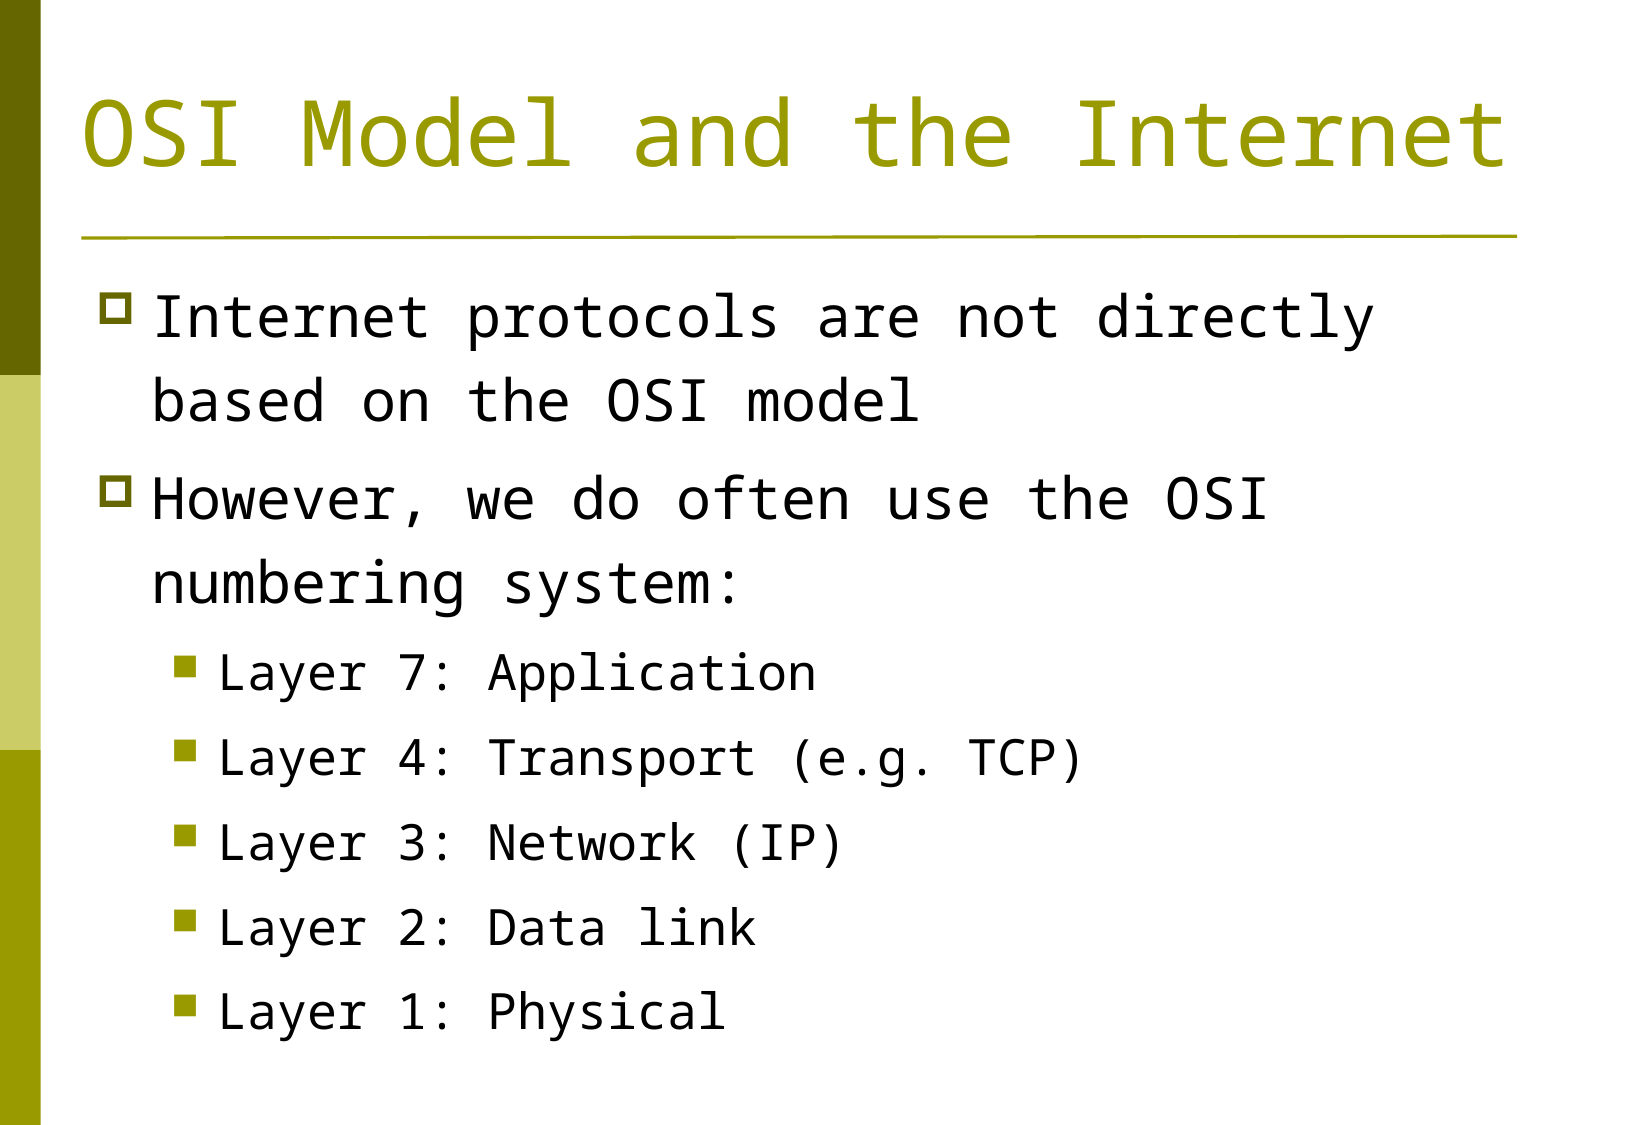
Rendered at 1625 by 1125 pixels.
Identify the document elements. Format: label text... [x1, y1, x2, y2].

title OSI Model and the Internet [81, 47, 1543, 225]
list Internet protocols are not directly based on the OSI model However, we do often use the OSI numbering system: Layer 7: Application Layer 4: Transport (e.g. TCP) Layer 3: Network (IP) Layer 2: Data link Layer 1: Physical [81, 262, 1543, 1006]
